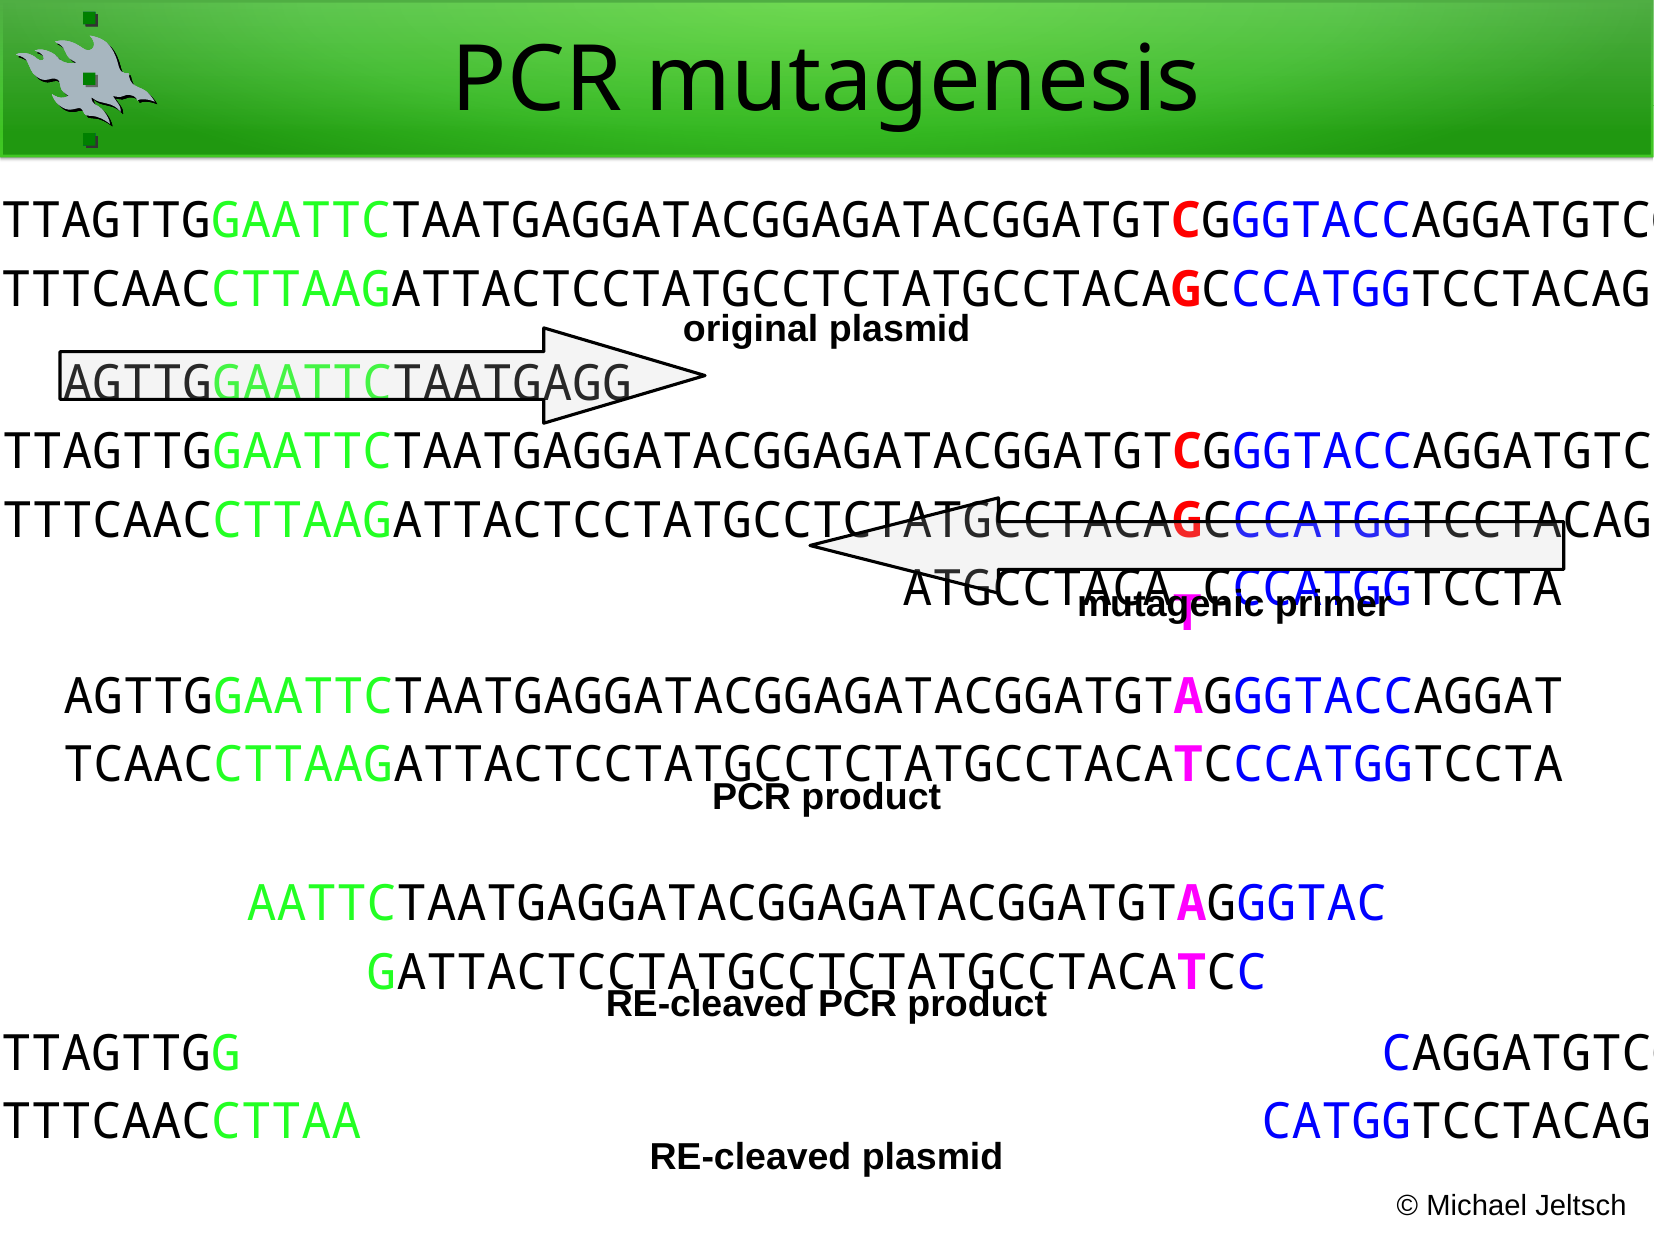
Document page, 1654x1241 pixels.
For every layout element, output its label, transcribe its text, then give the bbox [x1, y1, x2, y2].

text_box RE-cleaved PCR product [591, 974, 1063, 1032]
text_box RE-cleaved plasmid [634, 1128, 1019, 1186]
text_box mutagenic primer [1062, 575, 1407, 633]
text_box GGTTAGTTGGAATTCTAATGAGGATACGGAGATACGGATGTCGGGTACCAGGATGTCG GGTTTCAACCTTAAGATTACTCCTATGCCTCTATGCCTACAGCCCATGGTCCTACAGC [0, 176, 1654, 310]
text_box PCR product [697, 768, 957, 826]
text_box AGTTGGAATTCTAATGAGG GGTTAGTTGGAATTCTAATGAGGATACGGAGATACGGATGTCGGGTACCAGGATGTCG GGTTTCAACCTTAAGATTACTCCTATGCCTCTATGCCTACAGCCCATGGTCCTACAGC ATGCCTACATCCCATGGTCCTA [0, 339, 1654, 606]
text_box original plasmid [668, 300, 986, 357]
text_box CAGGATGTCG CATGGTCCTACAGC [1246, 1009, 1654, 1143]
text_box AGTTGGAATTCTAATGAGGATACGGAGATACGGATGTAGGGTACCAGGAT TCAACCTTAAGATTACTCCTATGCCTCTATGCCTACATCCCATGGTCCTA [48, 652, 1609, 786]
title PCR mutagenesis [288, 29, 1365, 121]
text_box AATTCTAATGAGGATACGGAGATACGGATGTAGGGTAC GATTACTCCTATGCCTCTATGCCTACATCC [231, 859, 1402, 993]
text_box [60, 327, 706, 424]
text_box GGTTAGTTGG GGTTTCAACCTTAA [0, 1009, 377, 1143]
text_box [809, 497, 1564, 594]
